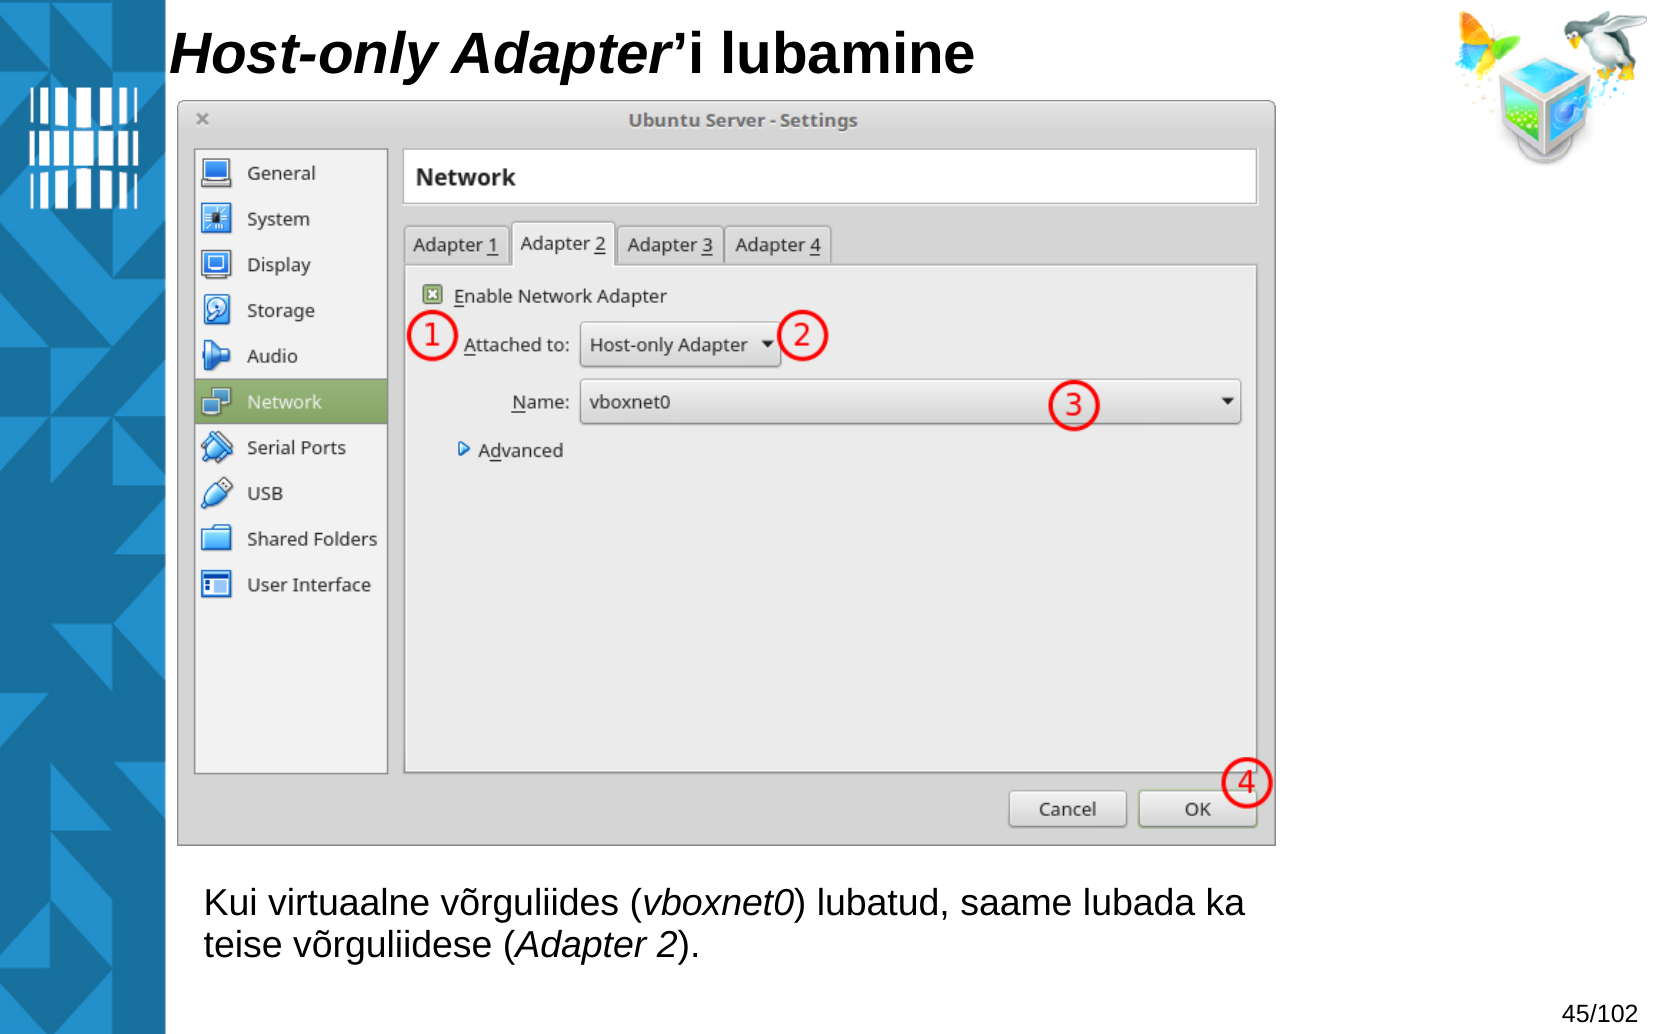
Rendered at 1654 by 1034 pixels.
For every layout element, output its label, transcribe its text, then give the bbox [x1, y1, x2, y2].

picture [1452, 7, 1653, 166]
text_box Kui virtuaalne võrguliides (vboxnet0) lubatud, saame lubada ka teise võrguliidese (Adapter 2). [188, 874, 1264, 973]
title Host-only Adapter’i lubamine [169, 11, 1571, 95]
picture [177, 100, 1276, 846]
